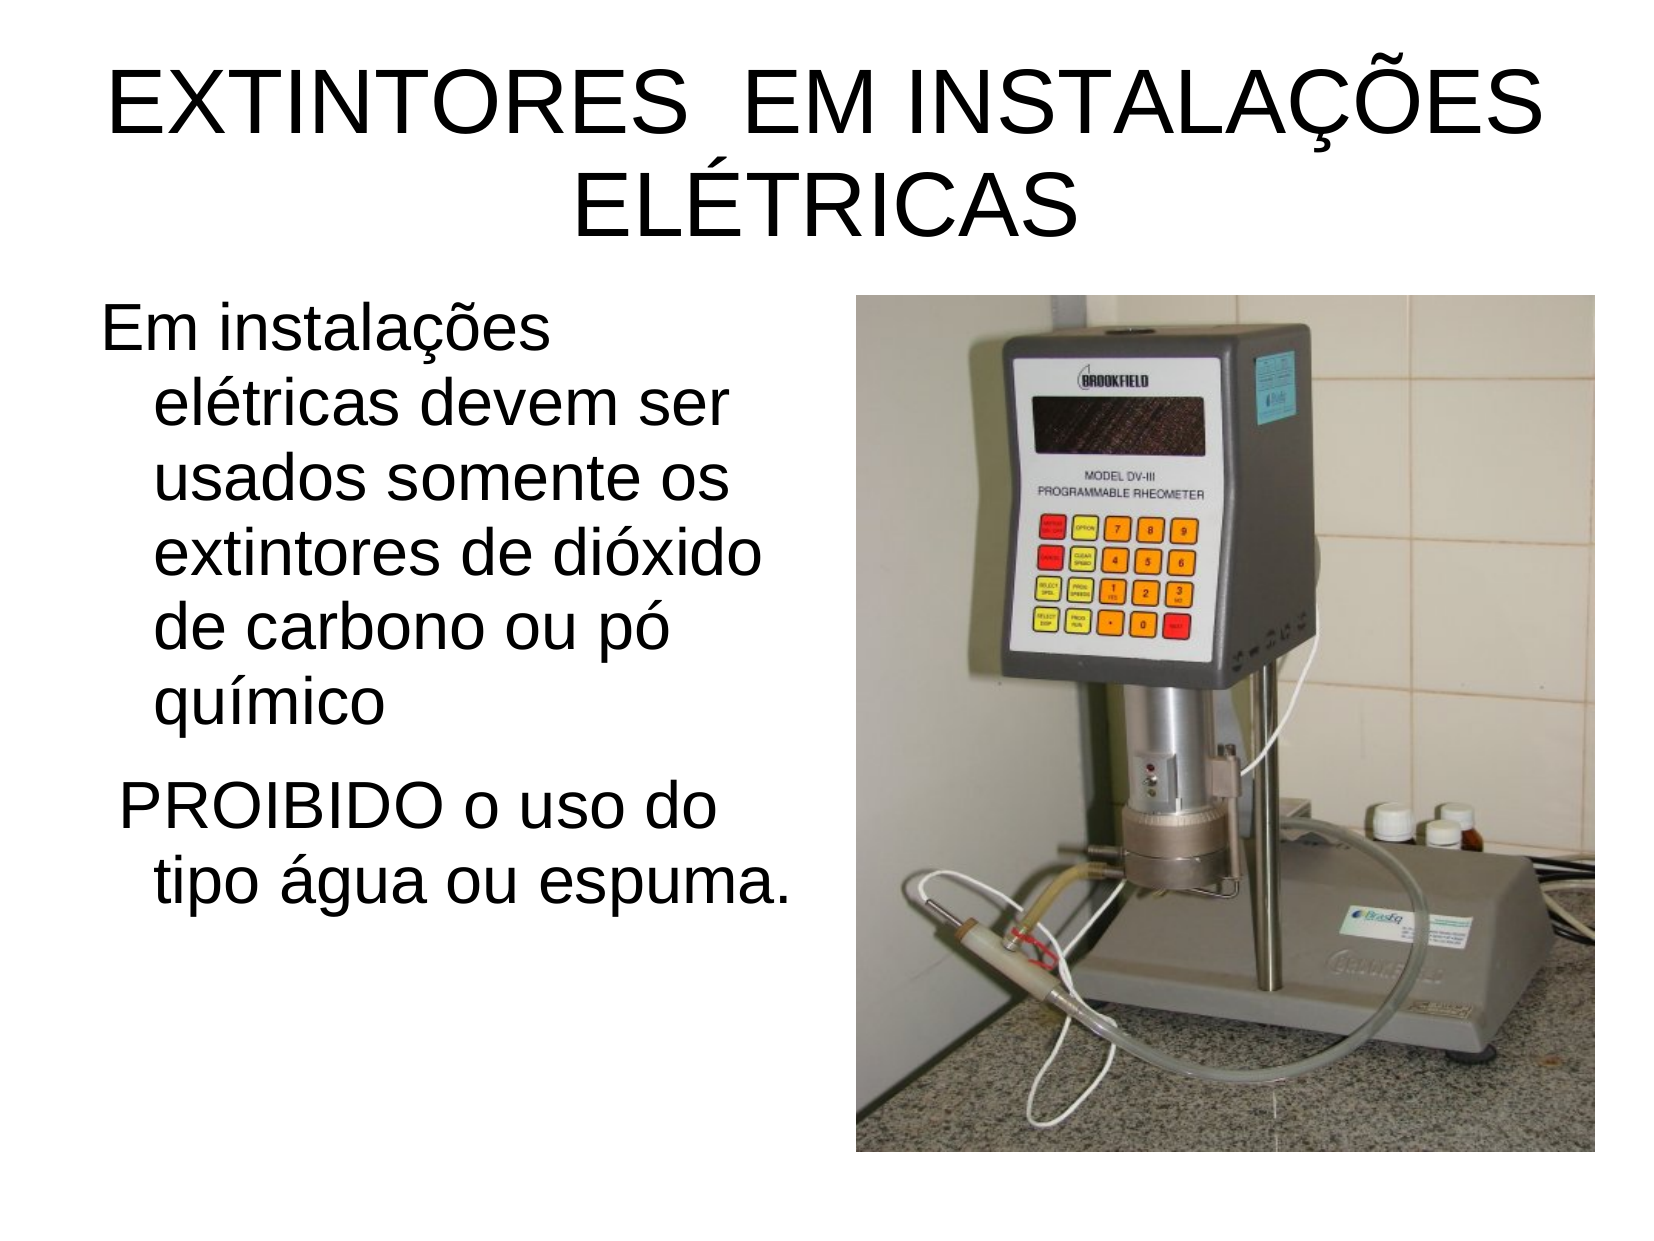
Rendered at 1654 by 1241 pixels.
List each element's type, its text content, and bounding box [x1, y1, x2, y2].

chart [845, 290, 1572, 1109]
list Em instalações elétricas devem ser usados somente os extintores de dióxido de carbono ou pó químico PROIBIDO o uso do tipo água ou espuma. [82, 290, 809, 1109]
picture [856, 295, 1595, 1152]
title EXTINTORES EM INSTALAÇÕES ELÉTRICAS [82, 49, 1571, 257]
